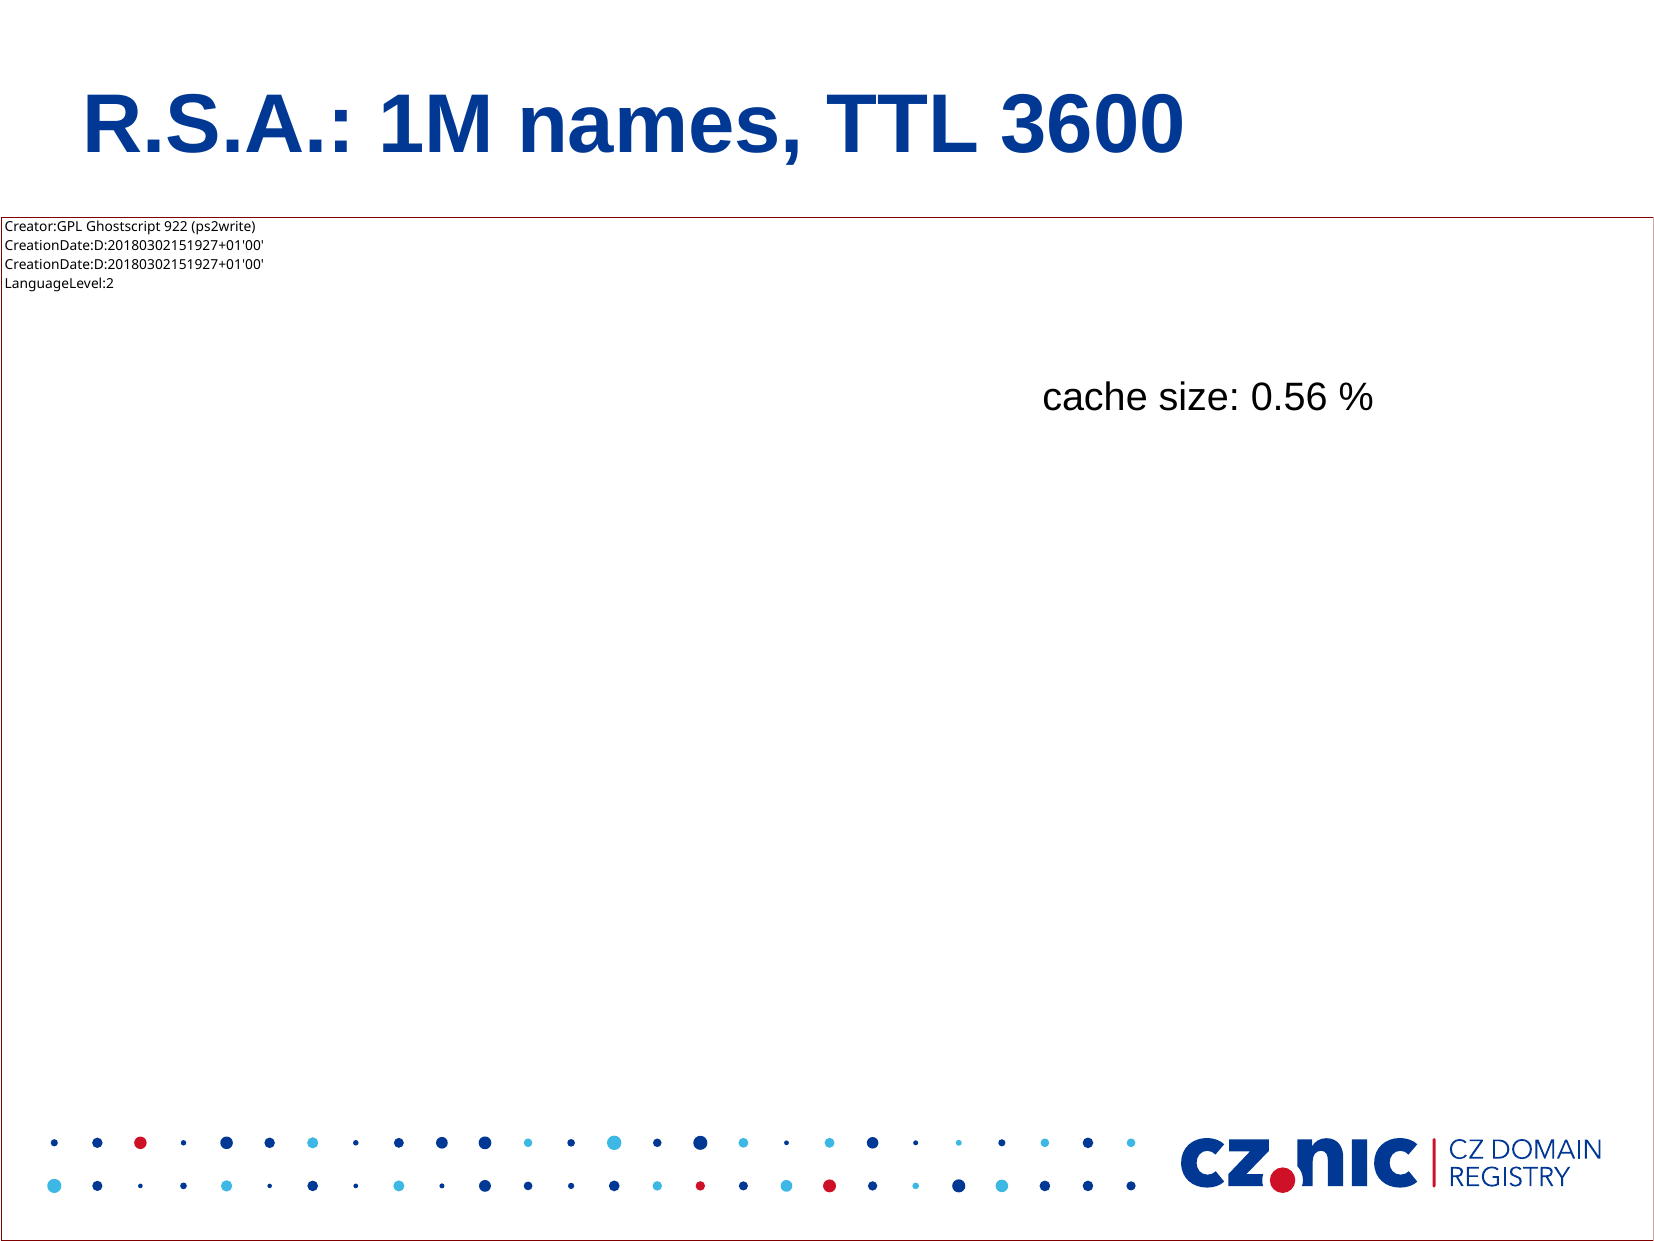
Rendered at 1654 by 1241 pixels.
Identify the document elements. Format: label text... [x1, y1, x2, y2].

title R.S.A.: 1M names, TTL 3600 [82, 70, 1571, 178]
picture [0, 216, 1654, 1241]
text_box cache size: 0.56 % [1027, 366, 1441, 470]
